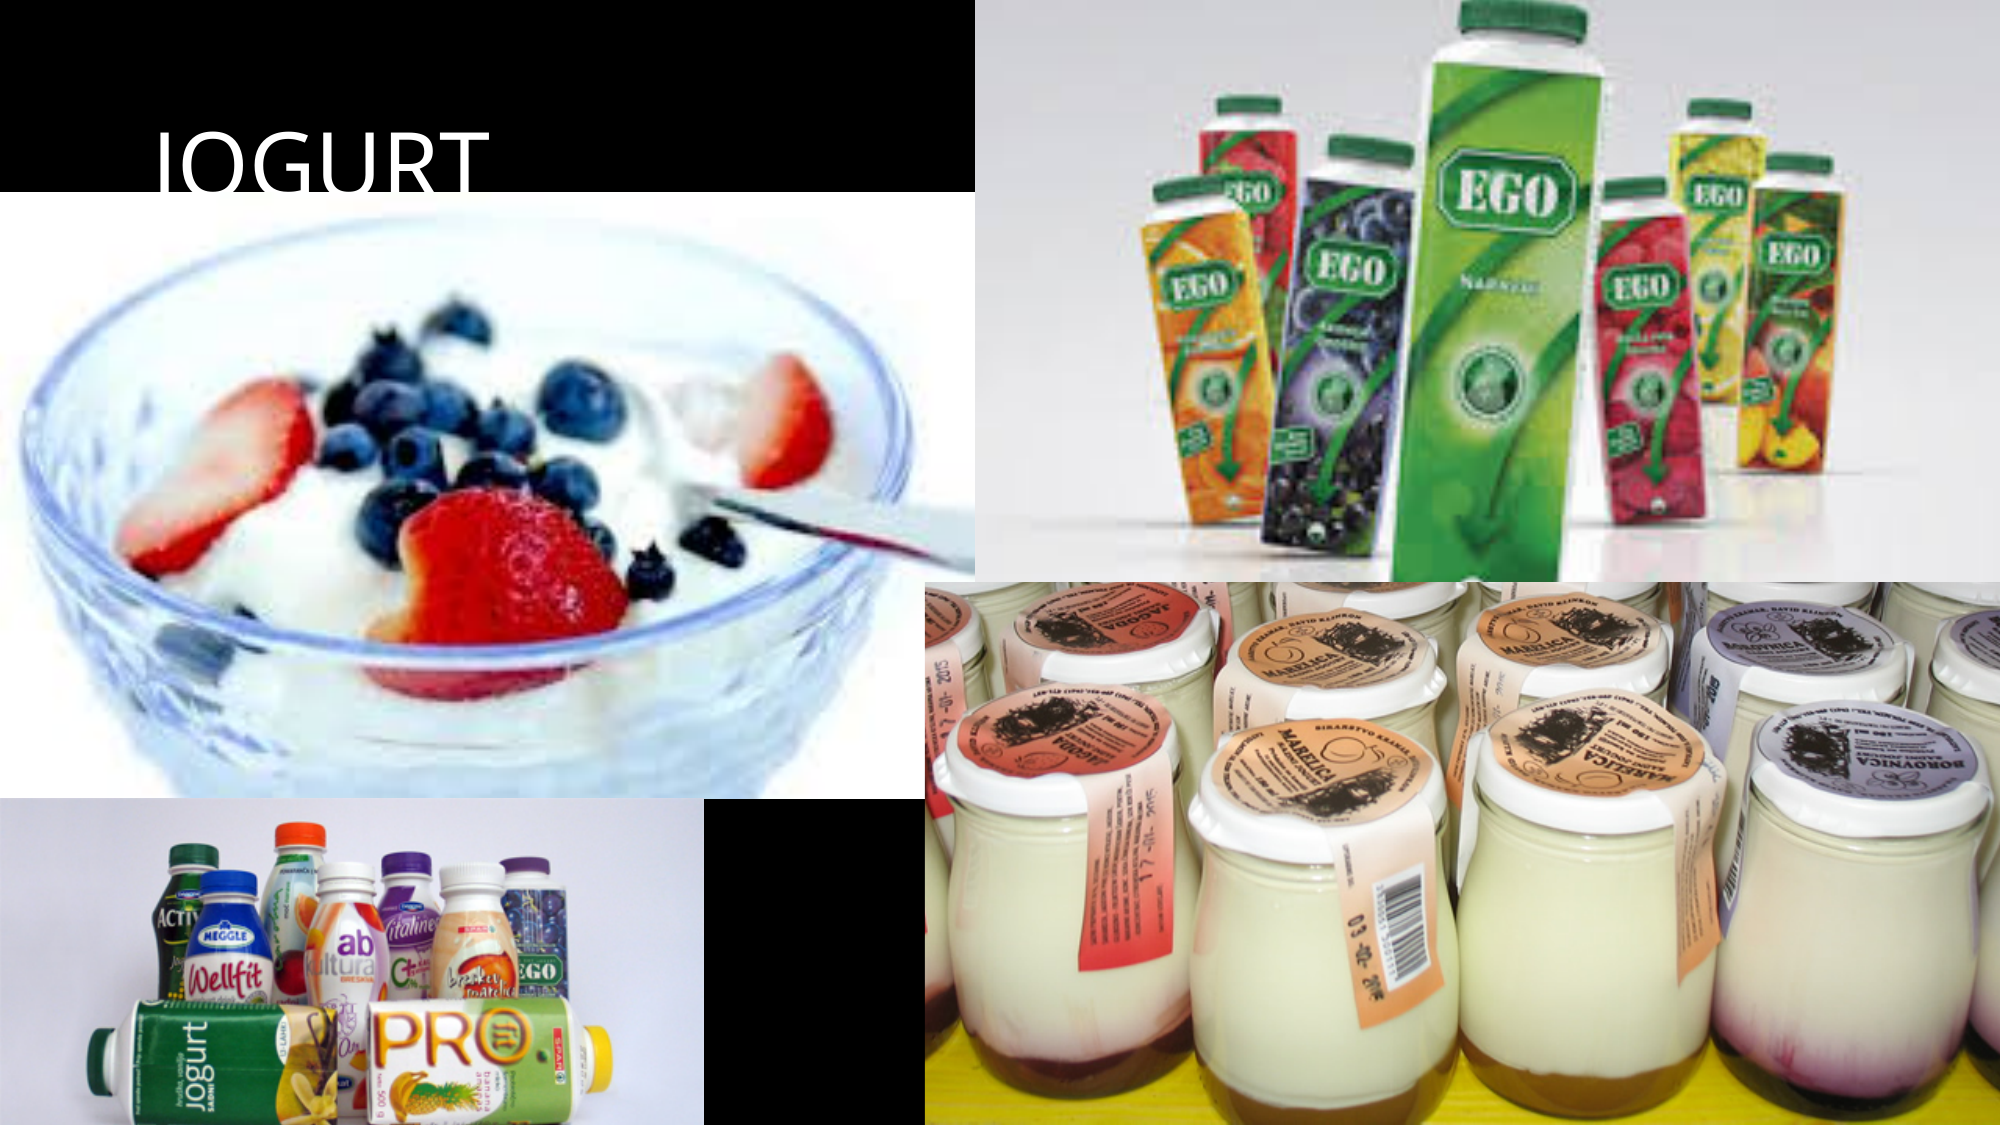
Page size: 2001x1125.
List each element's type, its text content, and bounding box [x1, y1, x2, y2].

title JOGURT [137, 59, 975, 192]
picture [0, 0, 2000, 1125]
